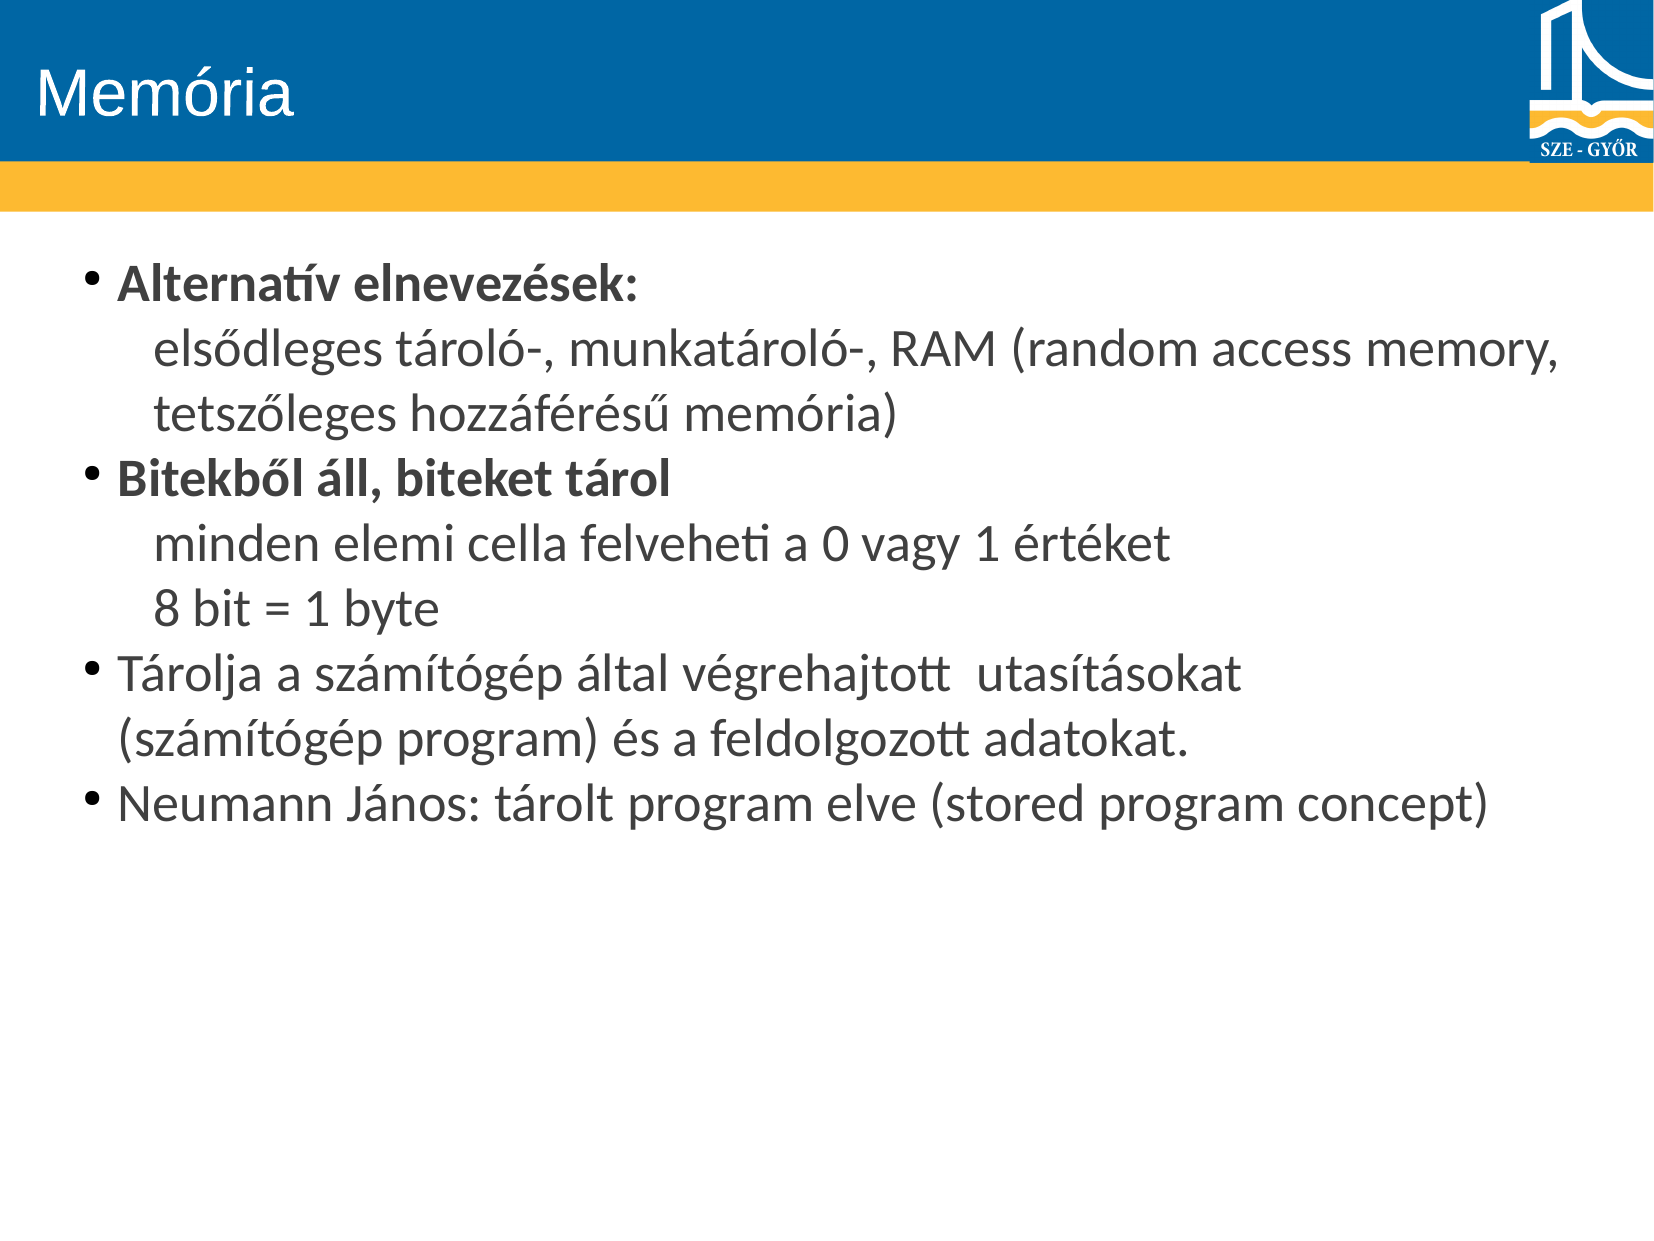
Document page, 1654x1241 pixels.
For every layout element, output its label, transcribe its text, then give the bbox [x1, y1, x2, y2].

picture [1529, 0, 1654, 163]
text_box Memória [34, 48, 1524, 144]
text_box Alternatív elnevezések: elsődleges tároló-, munkatároló-, RAM (random access memory, tetszőleges hozzáférésű memória) Bitekből áll, biteket tárol minden elemi cella felveheti a 0 vagy 1 értéket 8 bit = 1 byte Tárolja a számítógép által végrehajtott utasításokat (számítógép program) és a feldolgozott adatokat. Neumann János: tárolt program elve (stored program concept) [82, 247, 1571, 1198]
